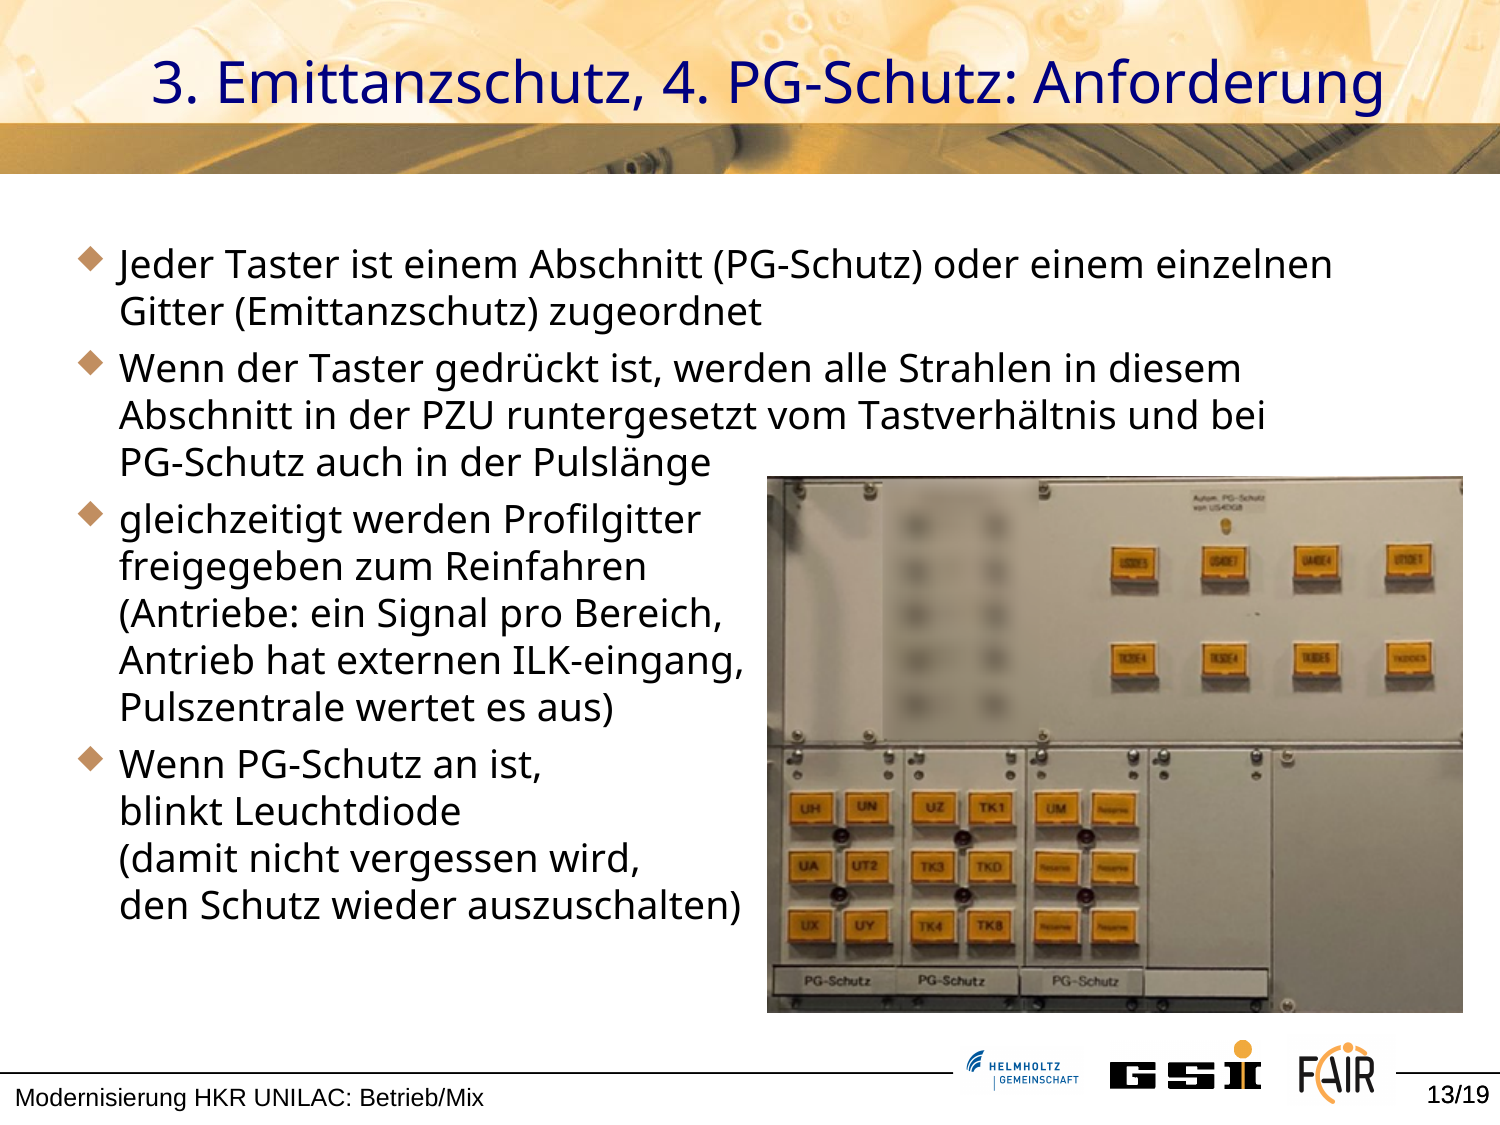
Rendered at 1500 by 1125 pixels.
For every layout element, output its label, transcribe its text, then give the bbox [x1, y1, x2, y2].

list Jeder Taster ist einem Abschnitt (PG-Schutz) oder einem einzelnen Gitter (Emittanzschutz) zugeordnet Wenn der Taster gedrückt ist, werden alle Strahlen in diesem Abschnitt in der PZU runtergesetzt vom Tastverhältnis und bei PG-Schutz auch in der Pulslänge gleichzeitigt werden Profilgitter freigegeben zum Reinfahren (Antriebe: ein Signal pro Bereich, Antrieb hat externen ILK-eingang, Pulszentrale wertet es aus) Wenn PG-Schutz an ist, blinkt Leuchtdiode (damit nicht vergessen wird, den Schutz wieder auszuschalten) [75, 239, 1425, 983]
picture [1110, 1040, 1261, 1089]
picture [1287, 1034, 1396, 1106]
title 3. Emittanzschutz, 4. PG-Schutz: Anforderung [0, 0, 1425, 174]
picture [767, 476, 1463, 1013]
picture [960, 1046, 1084, 1095]
picture [0, 0, 1500, 175]
